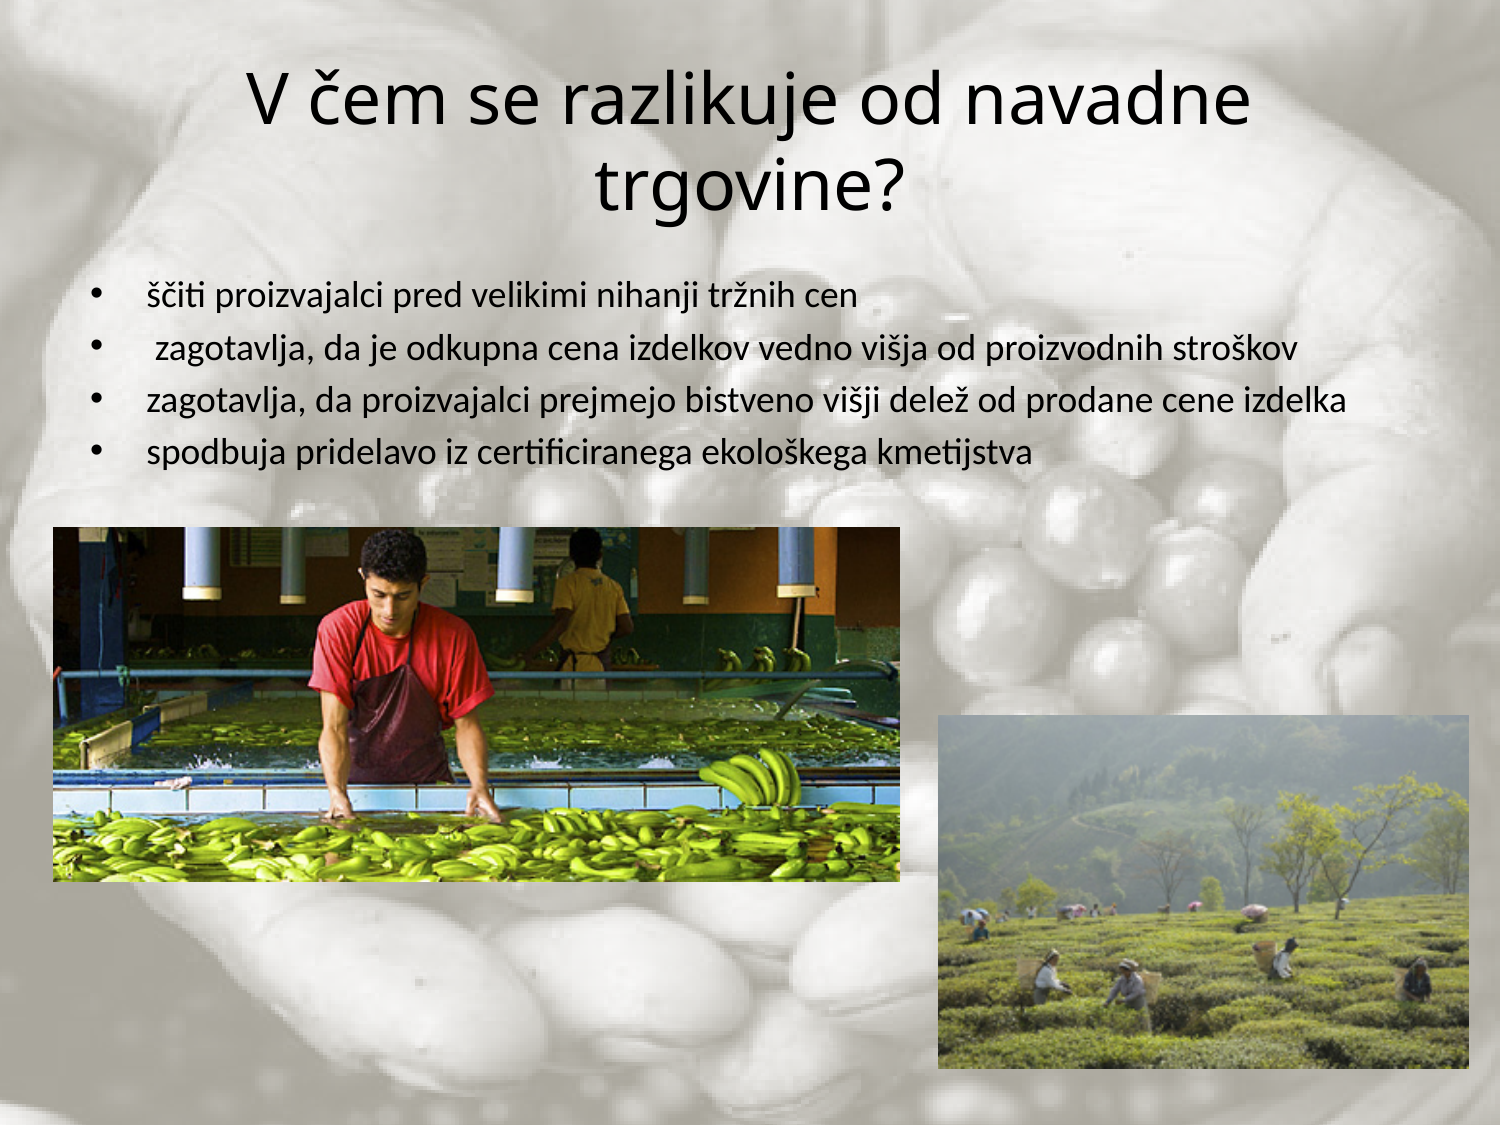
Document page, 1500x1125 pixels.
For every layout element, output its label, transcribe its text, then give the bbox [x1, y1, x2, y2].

title V čem se razlikuje od navadne trgovine? [75, 45, 1425, 233]
picture [0, 0, 1500, 1125]
list ščiti proizvajalci pred velikimi nihanji tržnih cen zagotavlja, da je odkupna cena izdelkov vedno višja od proizvodnih stroškov zagotavlja, da proizvajalci prejmejo bistveno višji delež od prodane cene izdelka spodbuja pridelavo iz certificiranega ekološkega kmetijstva [75, 262, 1425, 1005]
